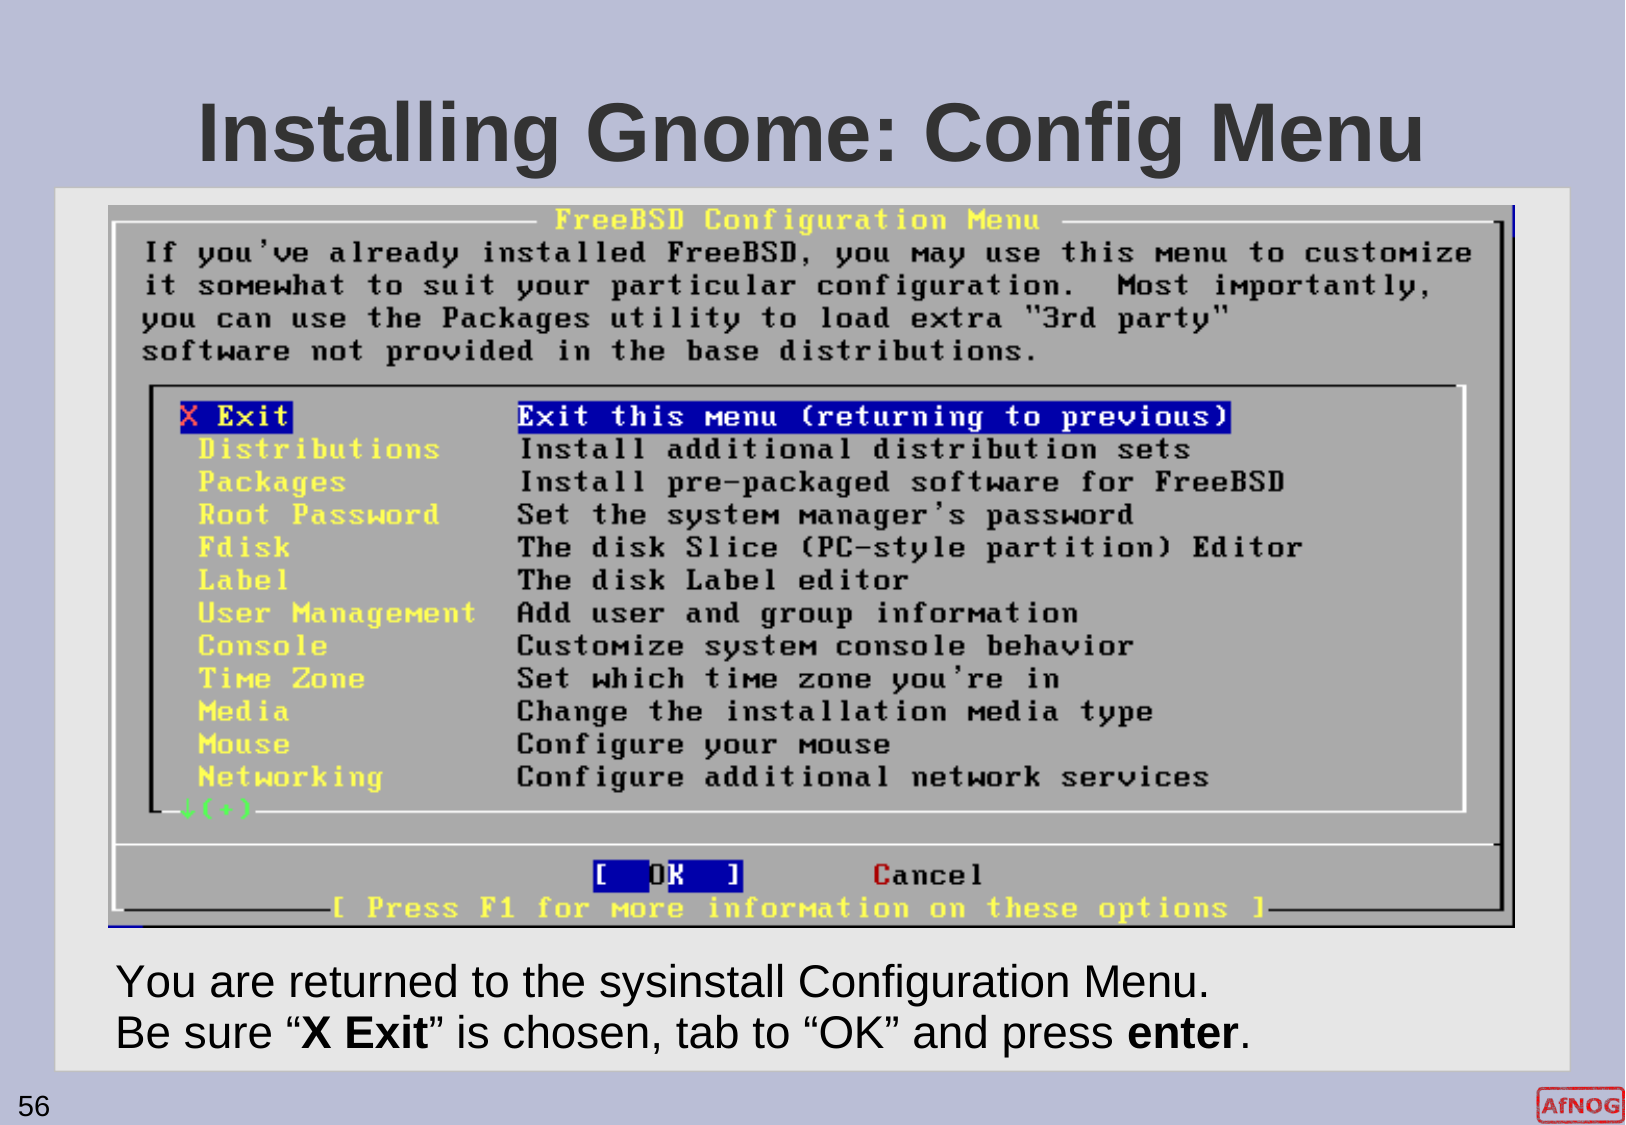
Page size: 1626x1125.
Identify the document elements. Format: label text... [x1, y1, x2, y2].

text_box Installing Gnome: Config Menu [54, 51, 1571, 207]
text_box You are returned to the sysinstall Configuration Menu. Be sure “X Exit” is chosen, tab to “OK” and press enter. [100, 944, 1536, 1064]
picture [108, 205, 1515, 928]
picture [1535, 1085, 1626, 1125]
